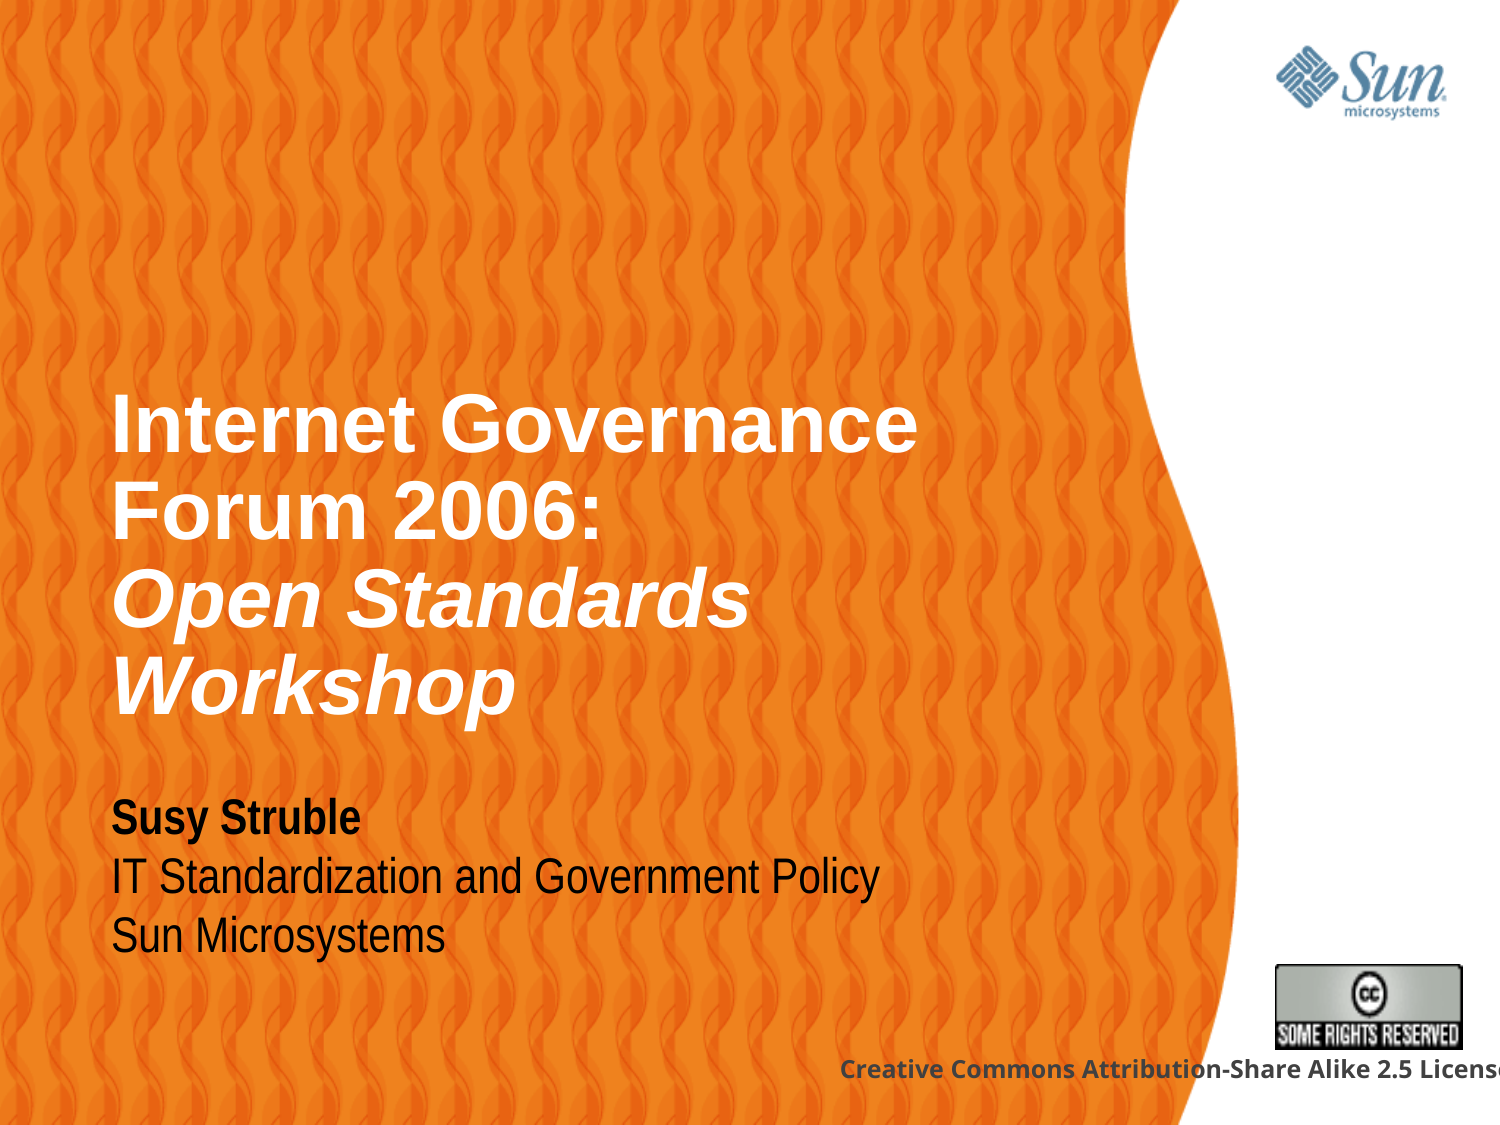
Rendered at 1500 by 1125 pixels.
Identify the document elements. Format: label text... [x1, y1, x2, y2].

list Susy Struble IT Standardization and Government Policy Sun Microsystems [88, 797, 1401, 1027]
title Internet Governance Forum 2006: Open Standards Workshop [110, 182, 1015, 733]
text_box [0, 0, 1500, 1125]
picture [1275, 964, 1463, 1050]
text_box Creative Commons Attribution-Share Alike 2.5 License [825, 1050, 1491, 1095]
